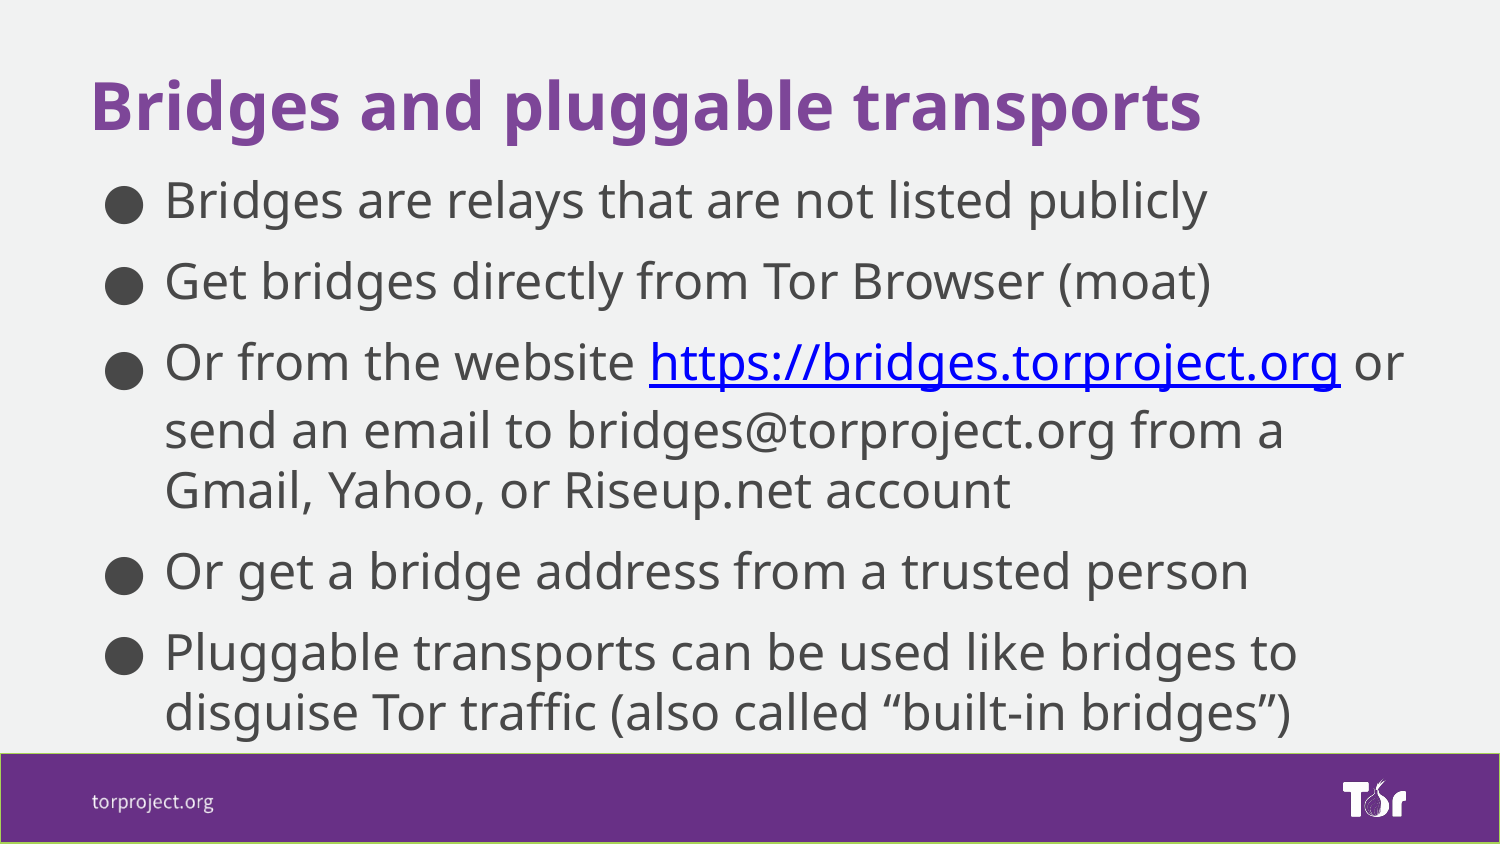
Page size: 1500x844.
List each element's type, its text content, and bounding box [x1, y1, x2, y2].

picture [1343, 778, 1406, 817]
text_box Bridges and pluggable transports [75, 33, 1425, 161]
text_box Bridges are relays that are not listed publicly Get bridges directly from Tor Browser (moat) Or from the website https://bridges.torproject.org or send an email to bridges@torproject.org from a Gmail, Yahoo, or Riseup.net account Or get a bridge address from a trusted person Pluggable transports can be used like bridges to disguise Tor traffic (also called “built-in bridges”) [75, 161, 1425, 742]
picture [75, 780, 604, 821]
